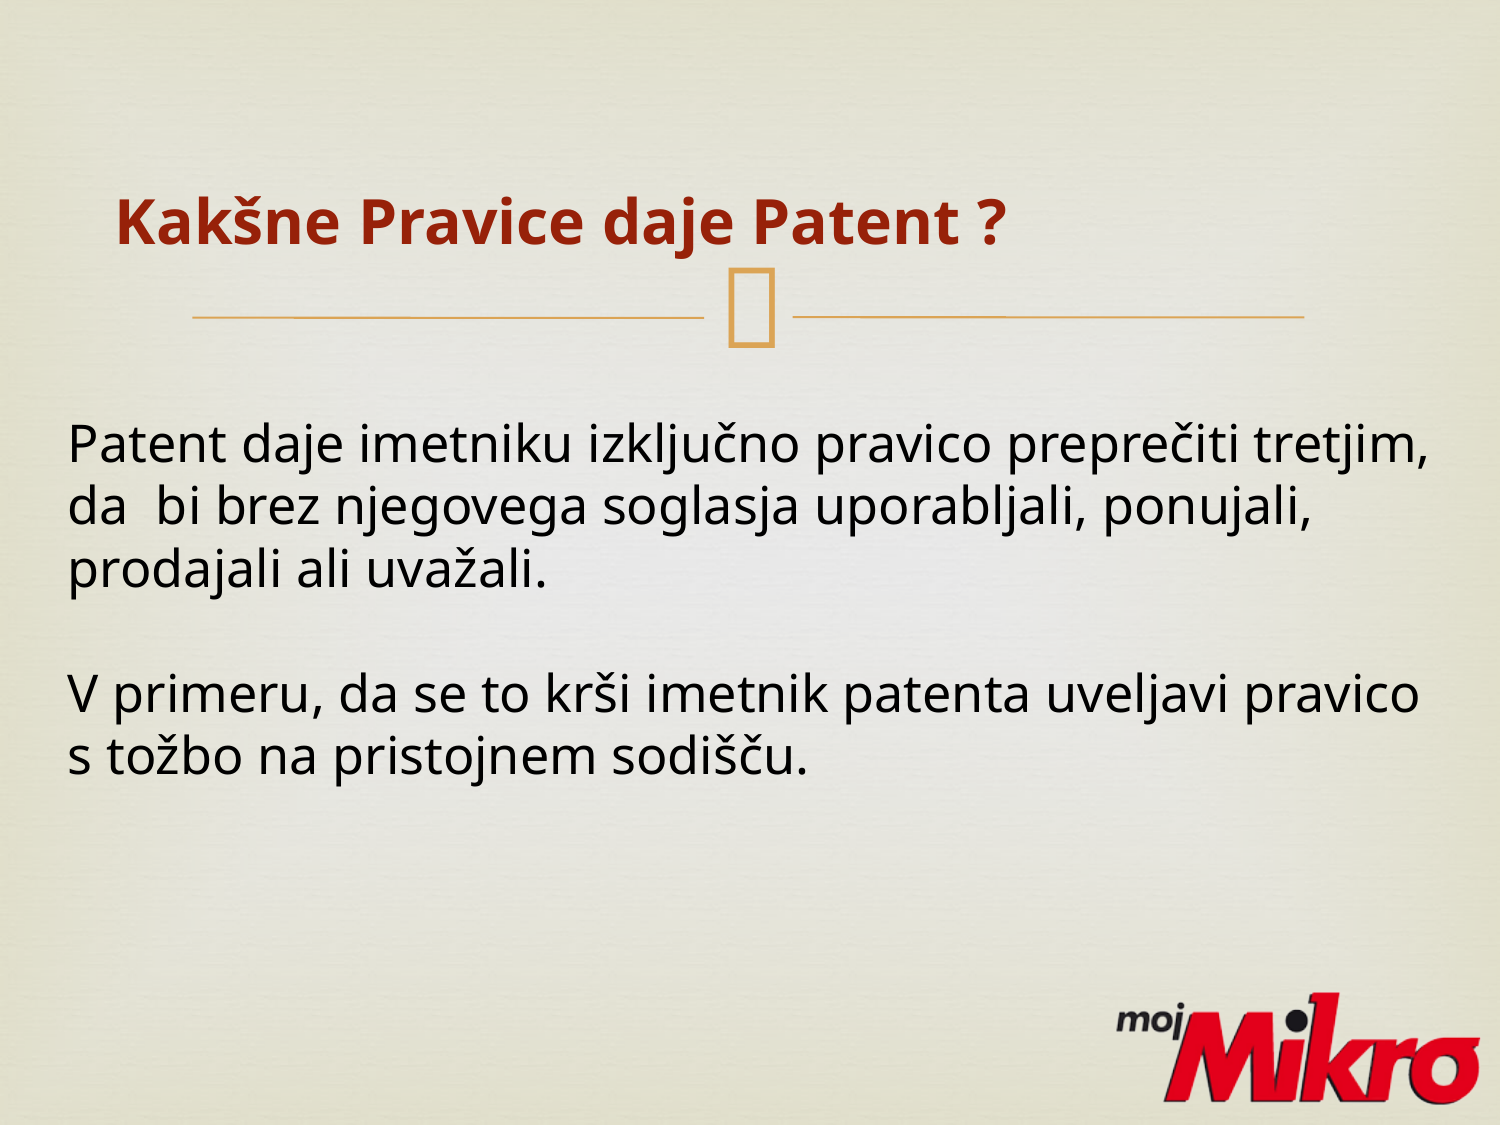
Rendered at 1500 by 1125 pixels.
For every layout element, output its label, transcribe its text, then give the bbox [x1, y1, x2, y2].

picture [1115, 991, 1482, 1108]
text_box Patent daje imetniku izključno pravico preprečiti tretjim, da bi brez njegovega soglasja uporabljali, ponujali, prodajali ali uvažali. V primeru, da se to krši imetnik patenta uveljavi pravico s tožbo na pristojnem sodišču. [53, 402, 1471, 793]
text_box Kakšne Pravice daje Patent ? [100, 174, 1282, 265]
